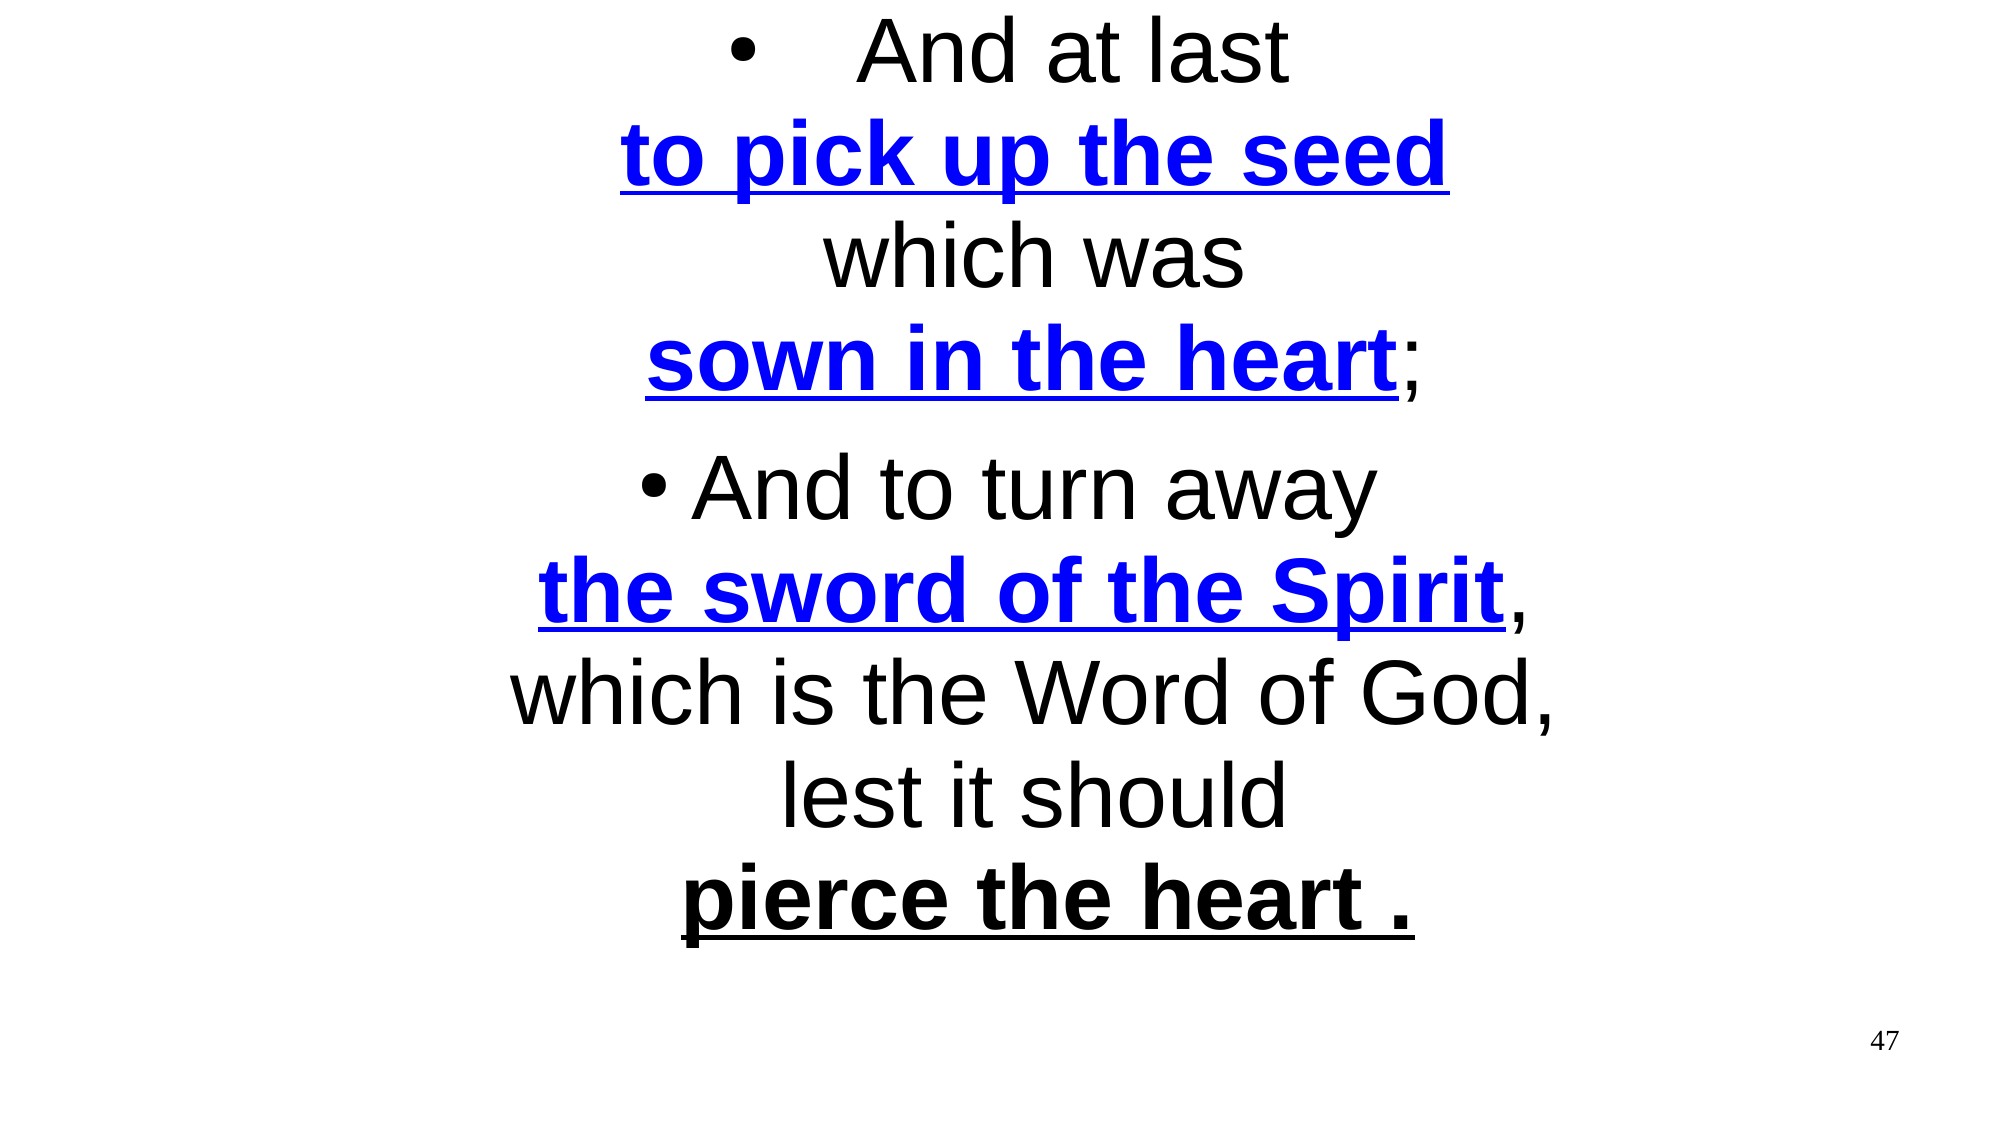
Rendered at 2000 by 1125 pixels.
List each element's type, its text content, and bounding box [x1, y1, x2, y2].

list And at last to pick up the seed which was sown in the heart; And to turn away the sword of the Spirit, which is the Word of God, lest it should pierce the heart . [37, 0, 1988, 1088]
